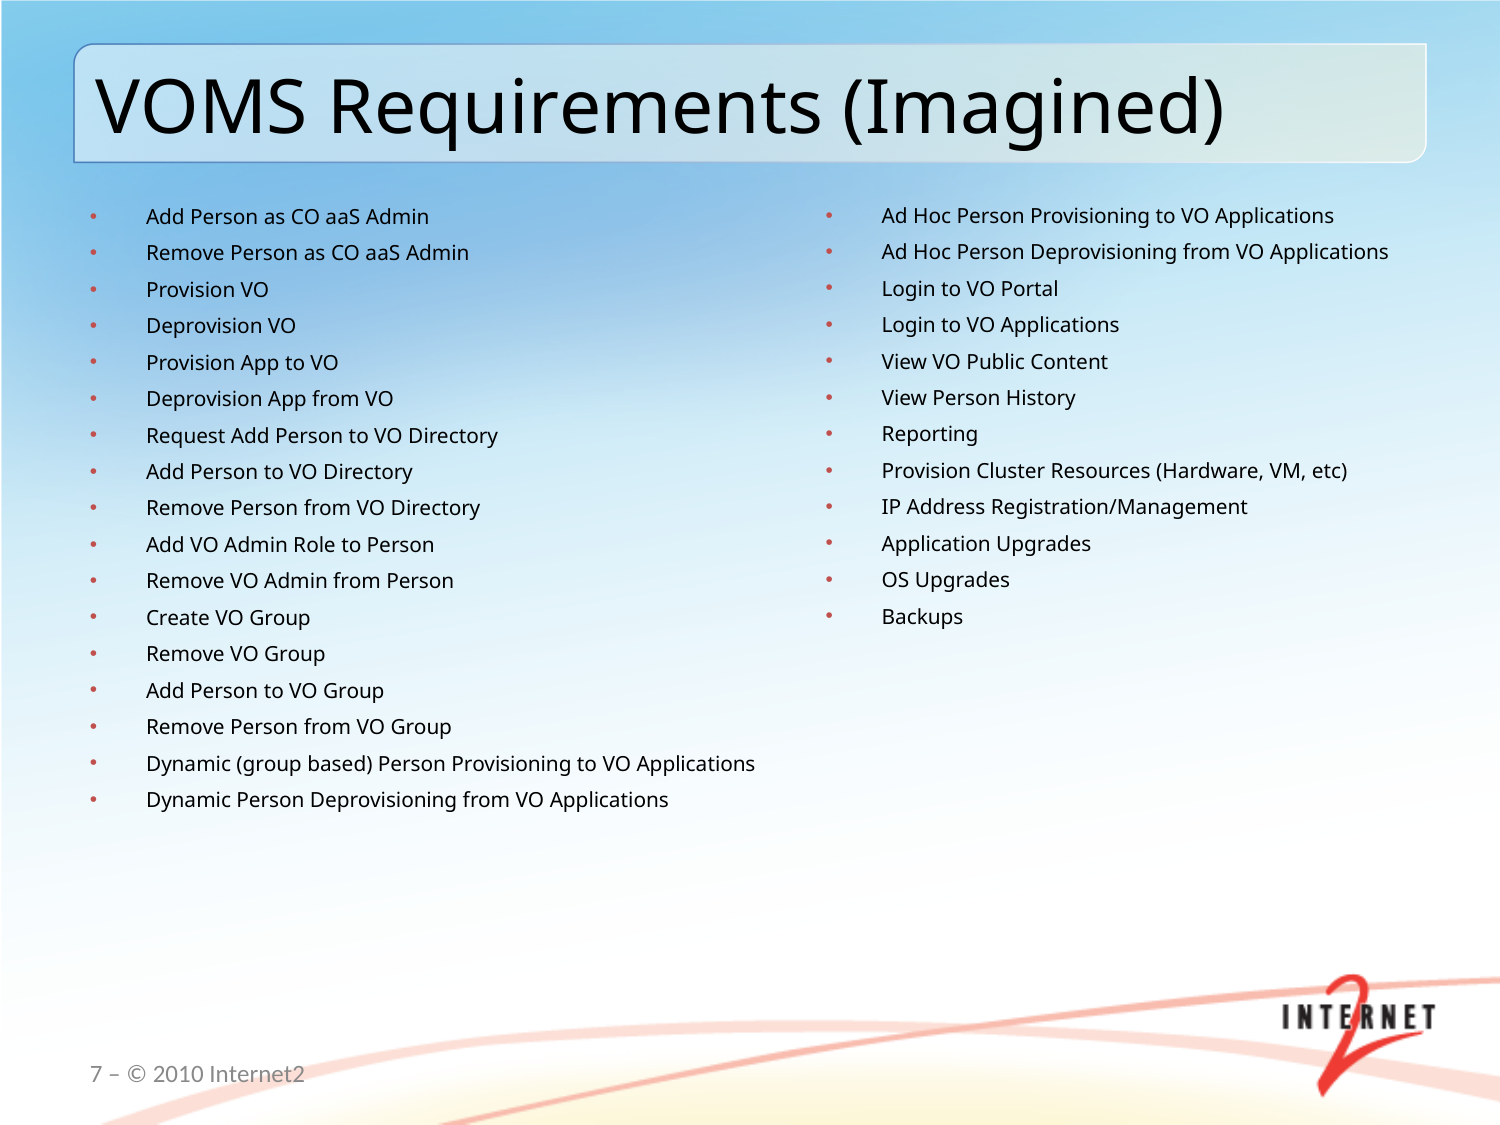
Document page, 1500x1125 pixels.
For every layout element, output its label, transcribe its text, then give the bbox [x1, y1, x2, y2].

text_box <number> – © 2010 Internet2 [74, 1042, 550, 1103]
list Add Person as CO aaS Admin Remove Person as CO aaS Admin Provision VO Deprovision VO Provision App to VO Deprovision App from VO Request Add Person to VO Directory Add Person to VO Directory Remove Person from VO Directory Add VO Admin Role to Person Remove VO Admin from Person Create VO Group Remove VO Group Add Person to VO Group Remove Person from VO Group Dynamic (group based) Person Provisioning to VO Applications Dynamic Person Deprovisioning from VO Applications [74, 196, 830, 939]
text_box VOMS Requirements (Imagined) [80, 50, 1420, 157]
list Ad Hoc Person Provisioning to VO Applications Ad Hoc Person Deprovisioning from VO Applications Login to VO Portal Login to VO Applications View VO Public Content View Person History Reporting Provision Cluster Resources (Hardware, VM, etc) IP Address Registration/Management Application Upgrades OS Upgrades Backups [810, 195, 1426, 938]
picture [0, 0, 1500, 1125]
